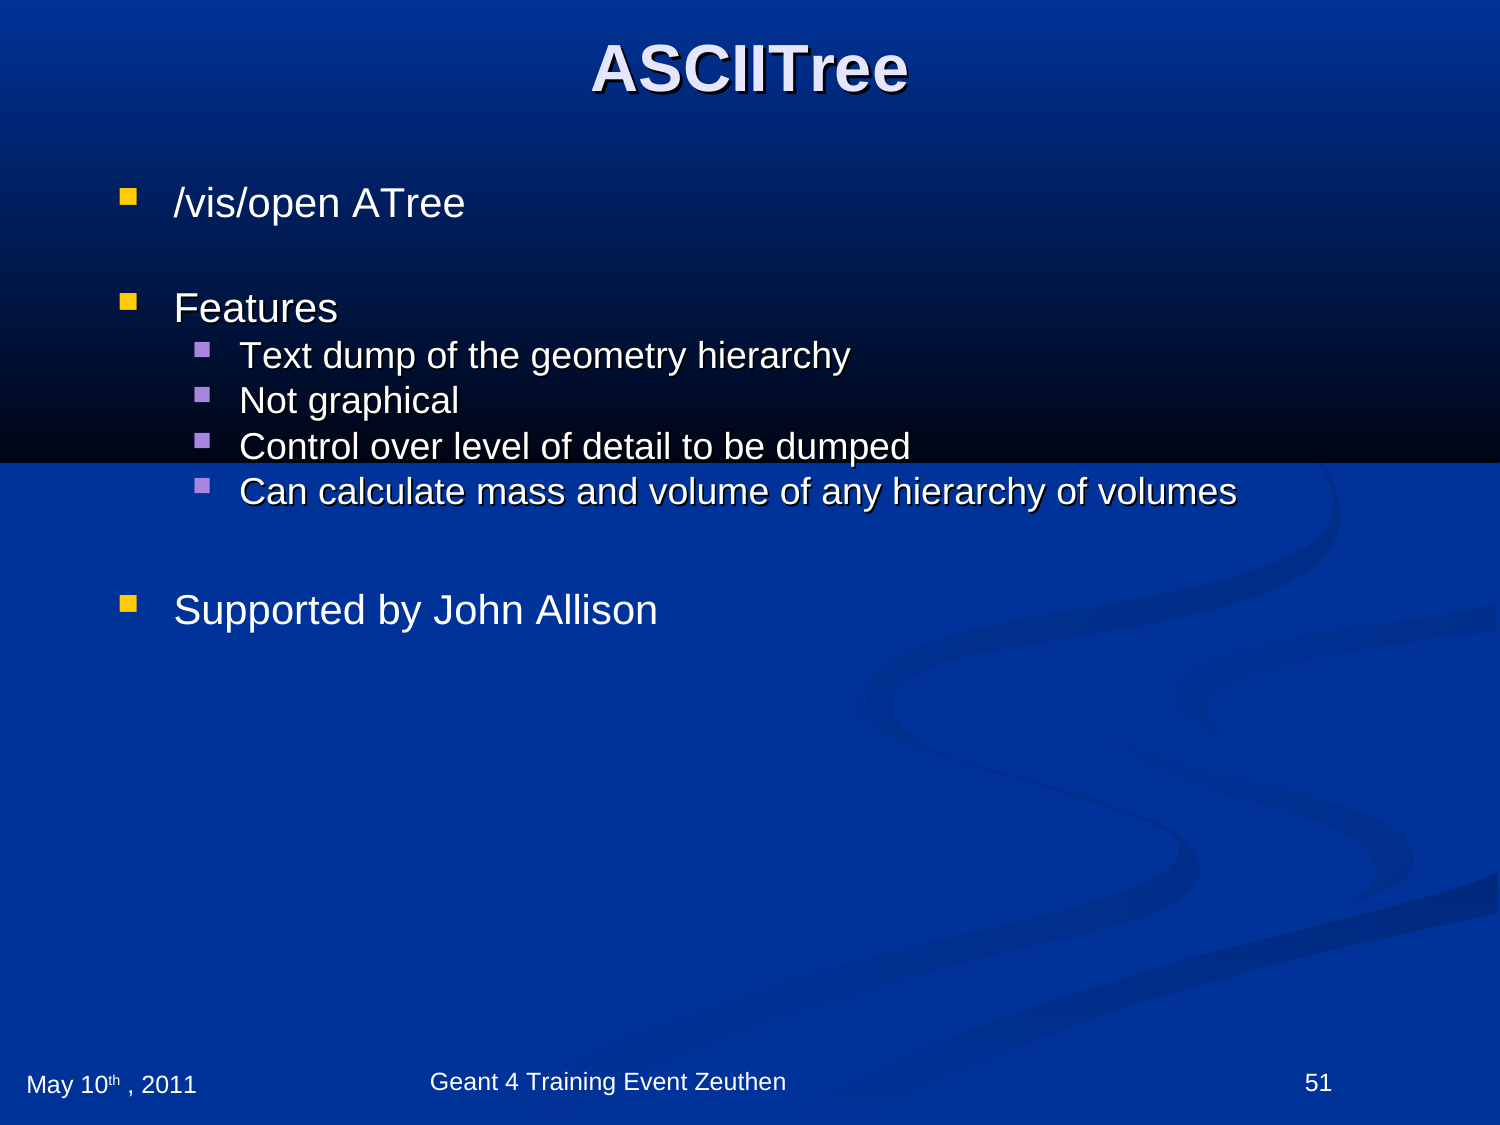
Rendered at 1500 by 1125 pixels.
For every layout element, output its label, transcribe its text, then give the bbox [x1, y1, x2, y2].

text_box /vis/open ATree Features Text dump of the geometry hierarchy Not graphical Control over level of detail to be dumped Can calculate mass and volume of any hierarchy of volumes Supported by John Allison [102, 168, 1414, 701]
title ASCIITree [75, 12, 1426, 118]
